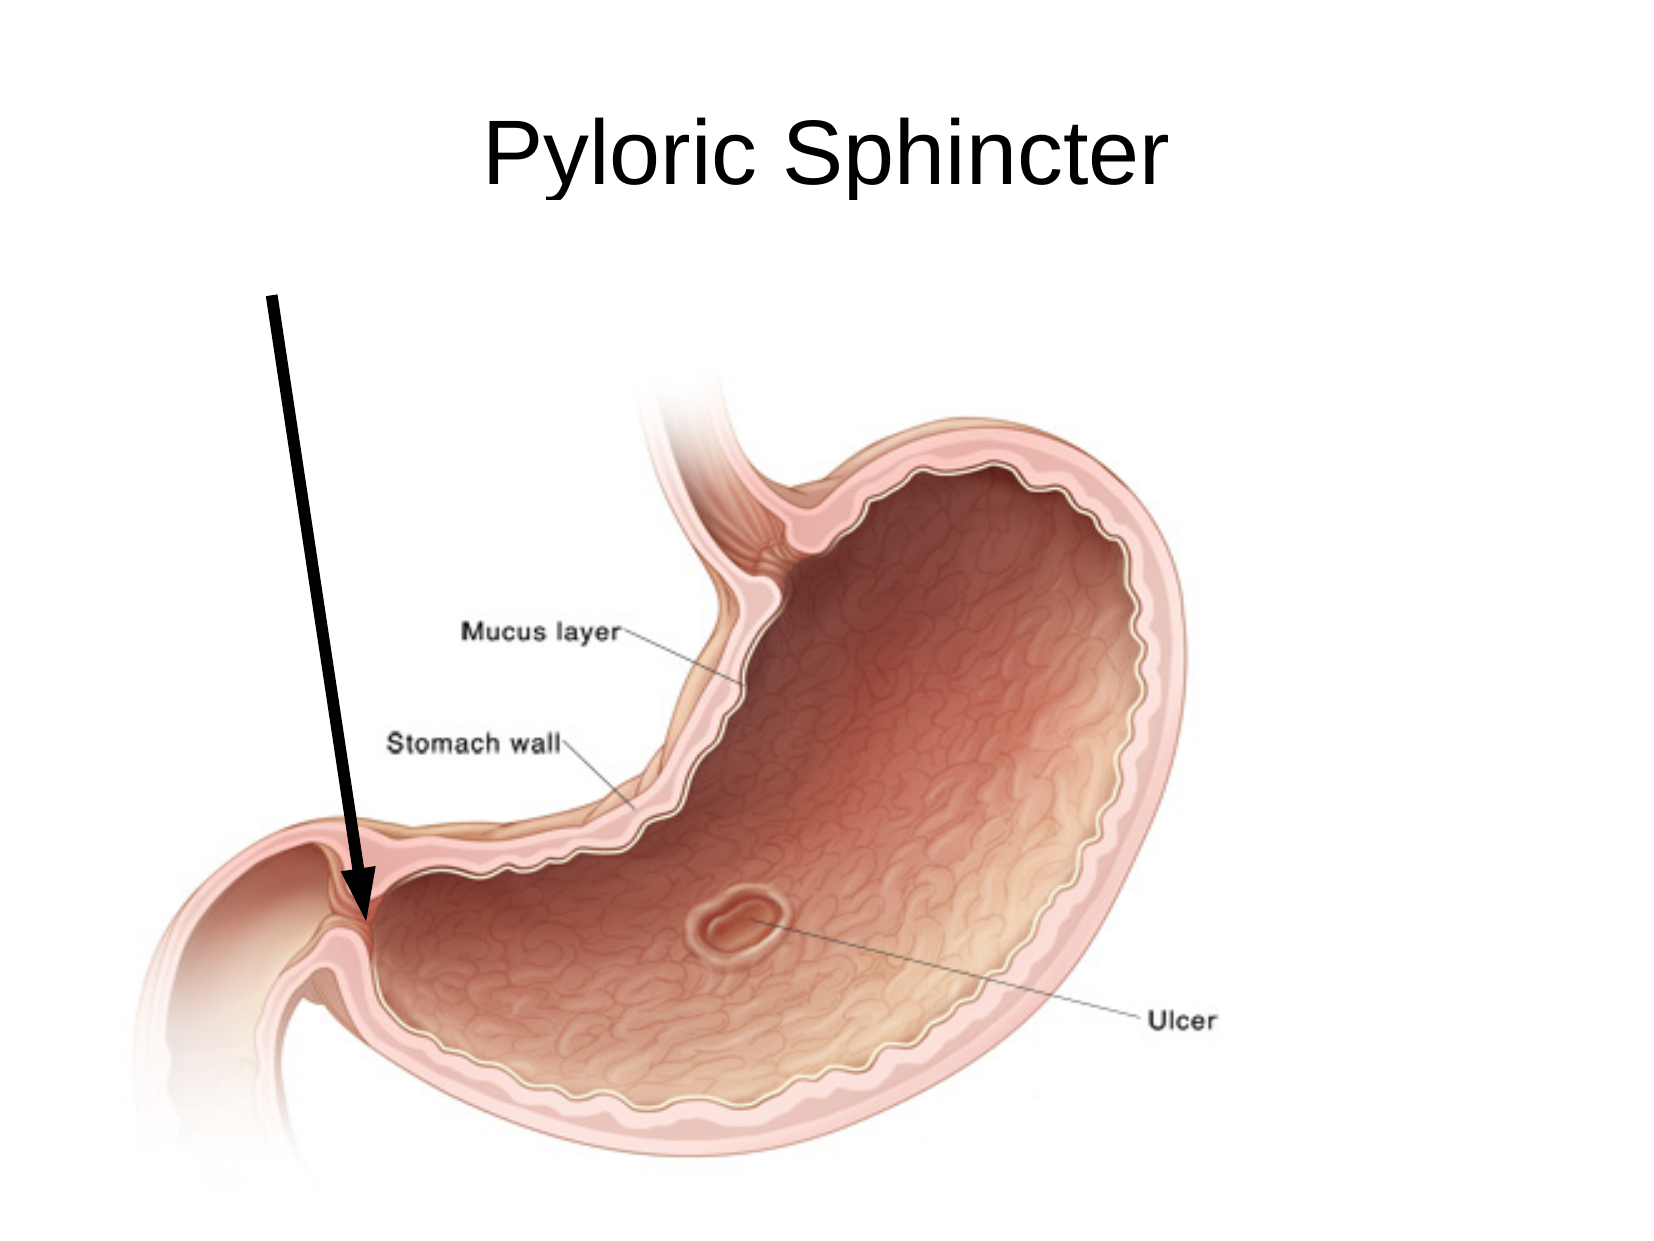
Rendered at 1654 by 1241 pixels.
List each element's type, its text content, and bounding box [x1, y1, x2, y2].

title Pyloric Sphincter [82, 49, 1571, 257]
picture [59, 200, 1312, 1241]
